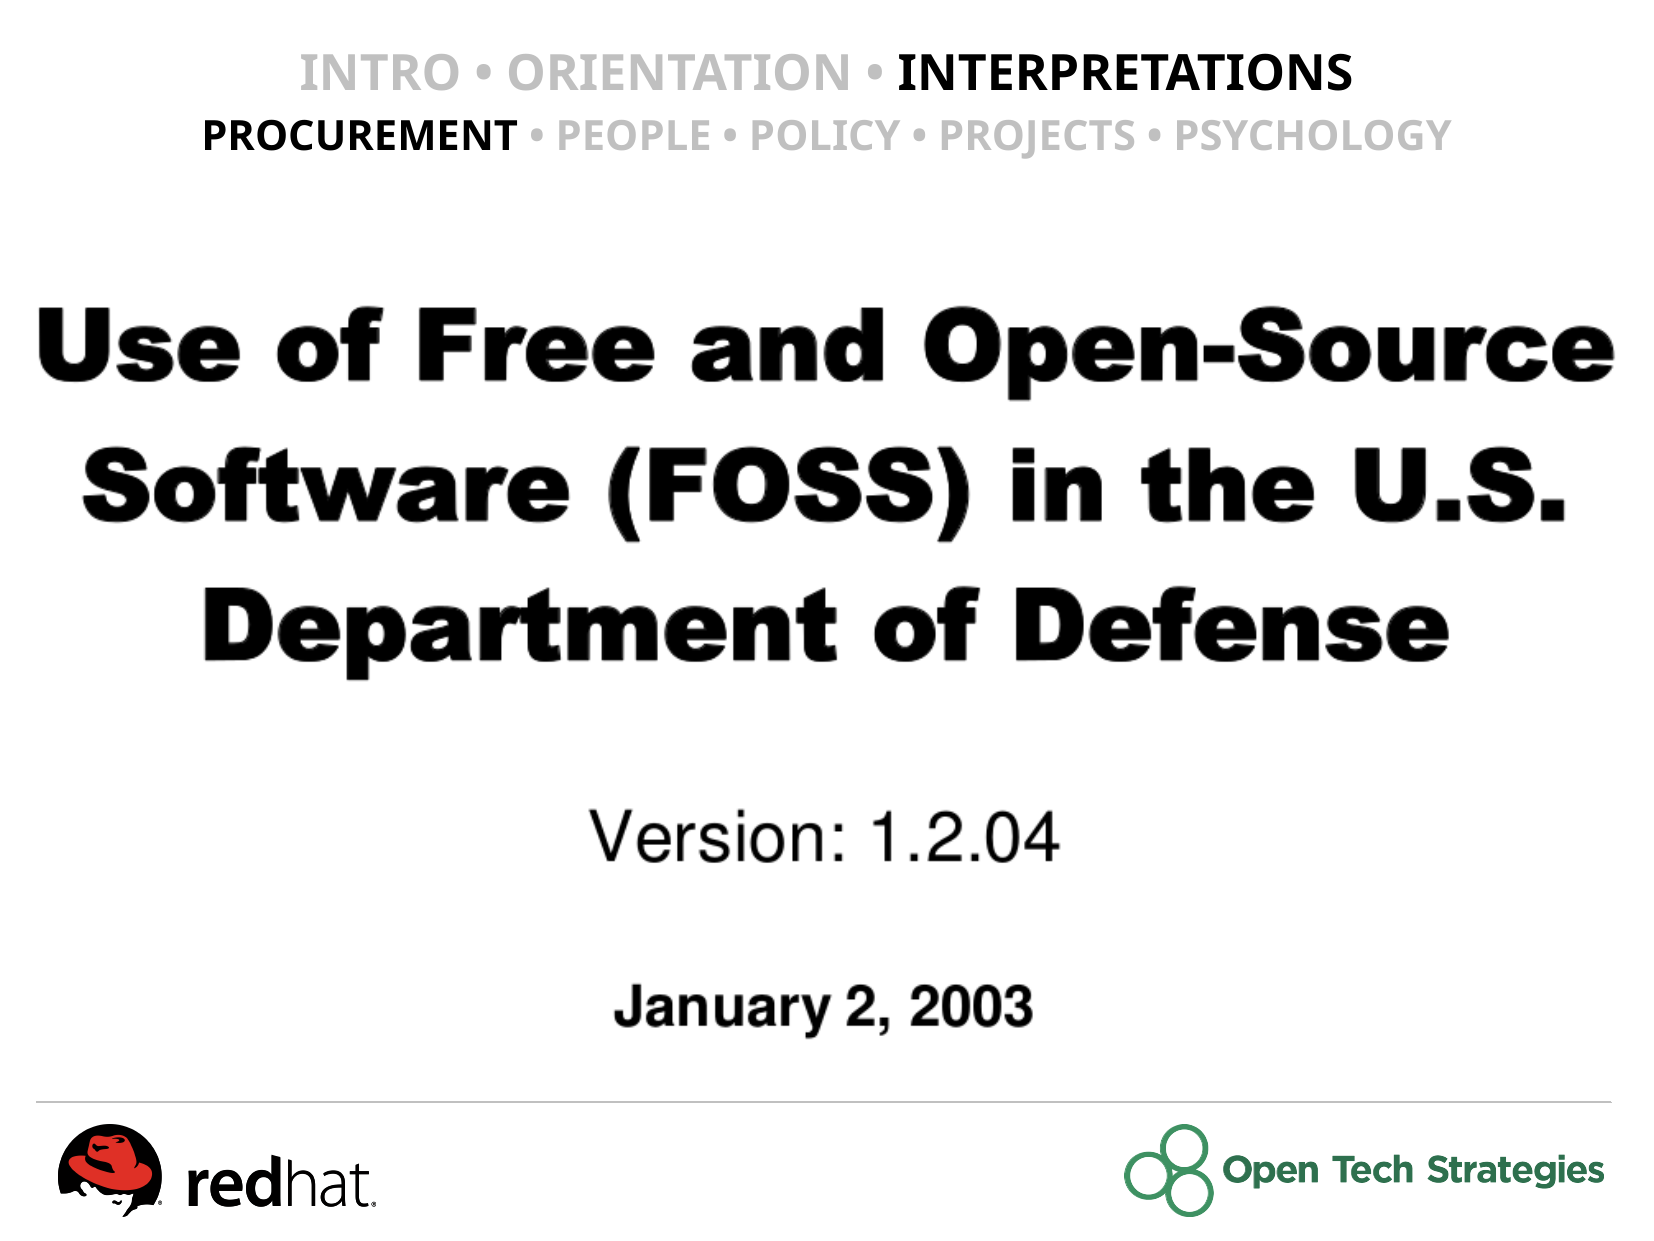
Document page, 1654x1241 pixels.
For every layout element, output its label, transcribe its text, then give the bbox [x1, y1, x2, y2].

title INTRO • ORIENTATION • INTERPRETATIONS PROCUREMENT • PEOPLE • POLICY • PROJECTS • PSYCHOLOGY [82, 0, 1571, 204]
picture [0, 247, 1653, 1092]
picture [58, 1124, 376, 1217]
picture [1124, 1124, 1604, 1217]
